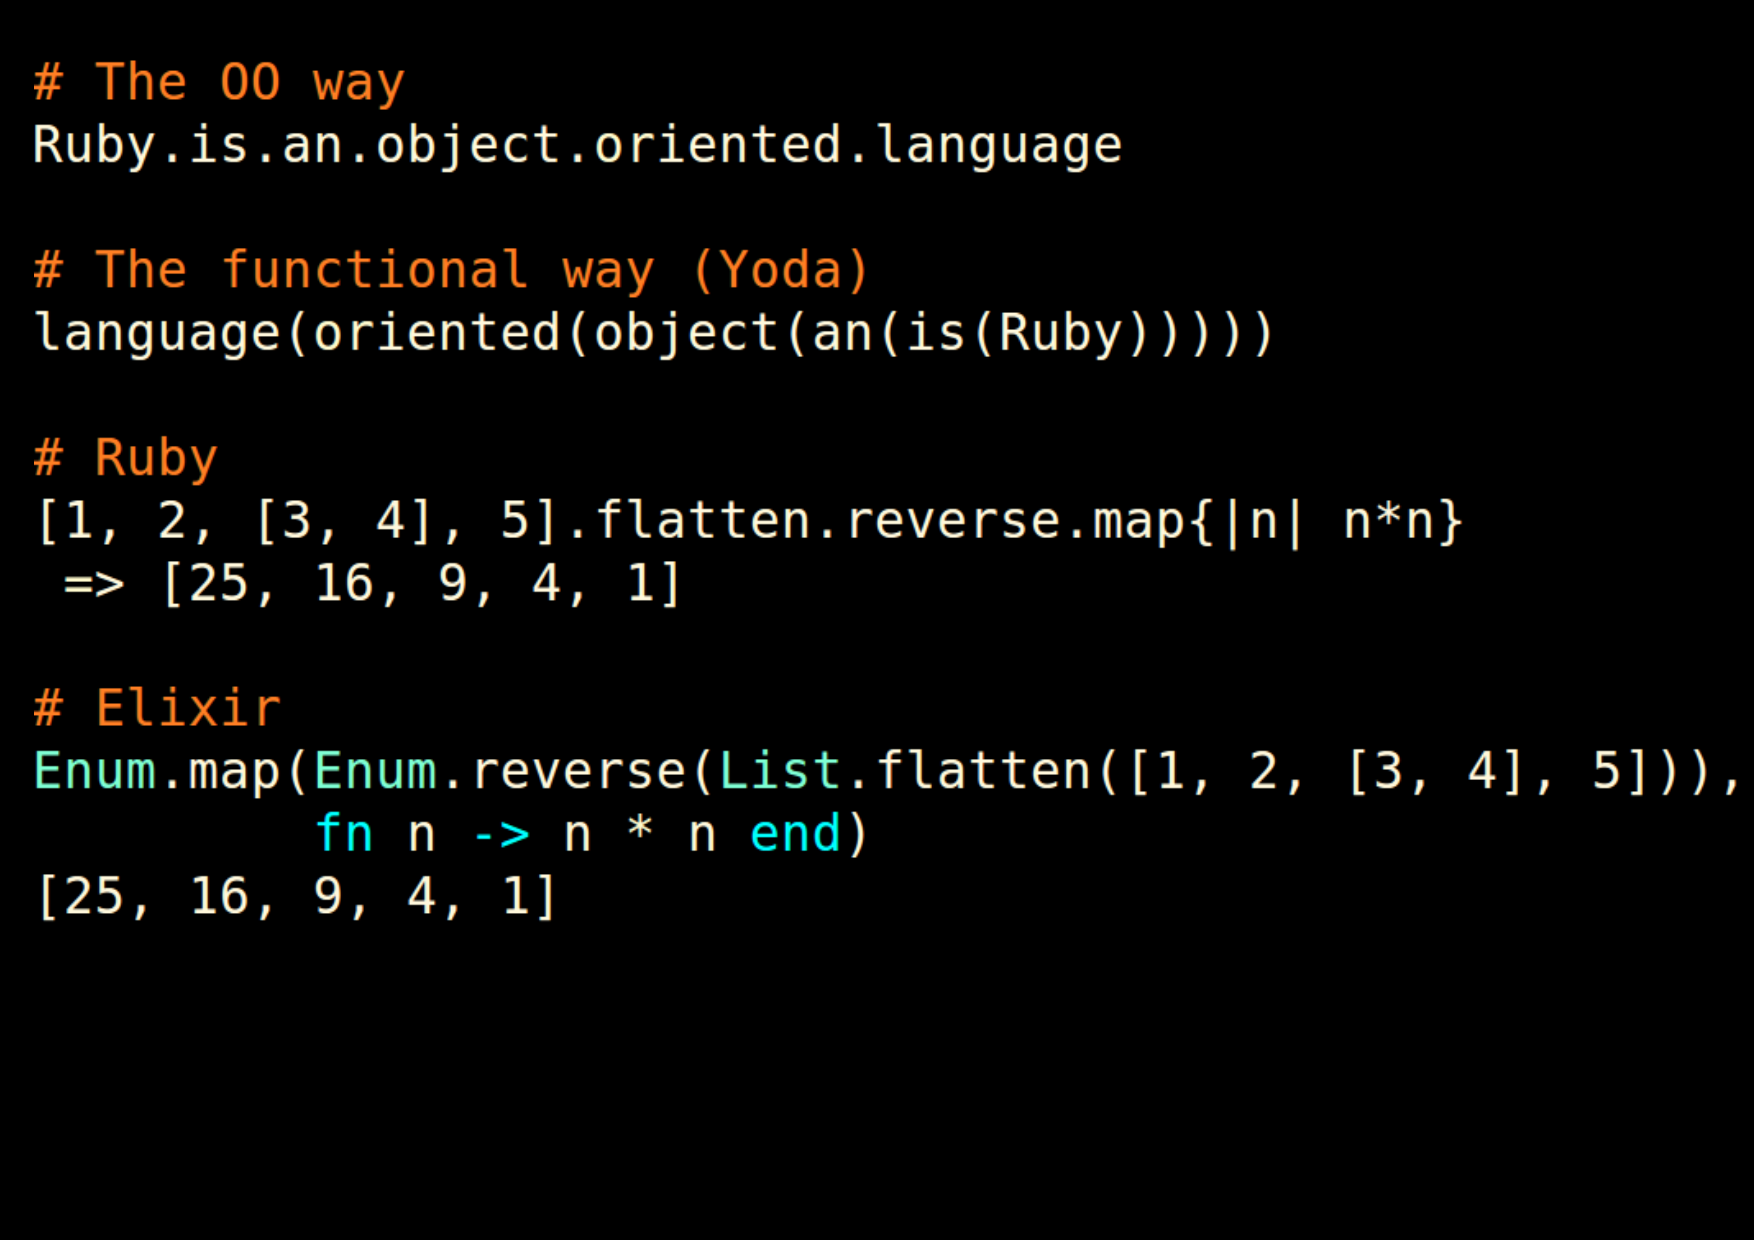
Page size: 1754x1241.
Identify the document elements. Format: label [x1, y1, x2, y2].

picture [34, 49, 1743, 935]
